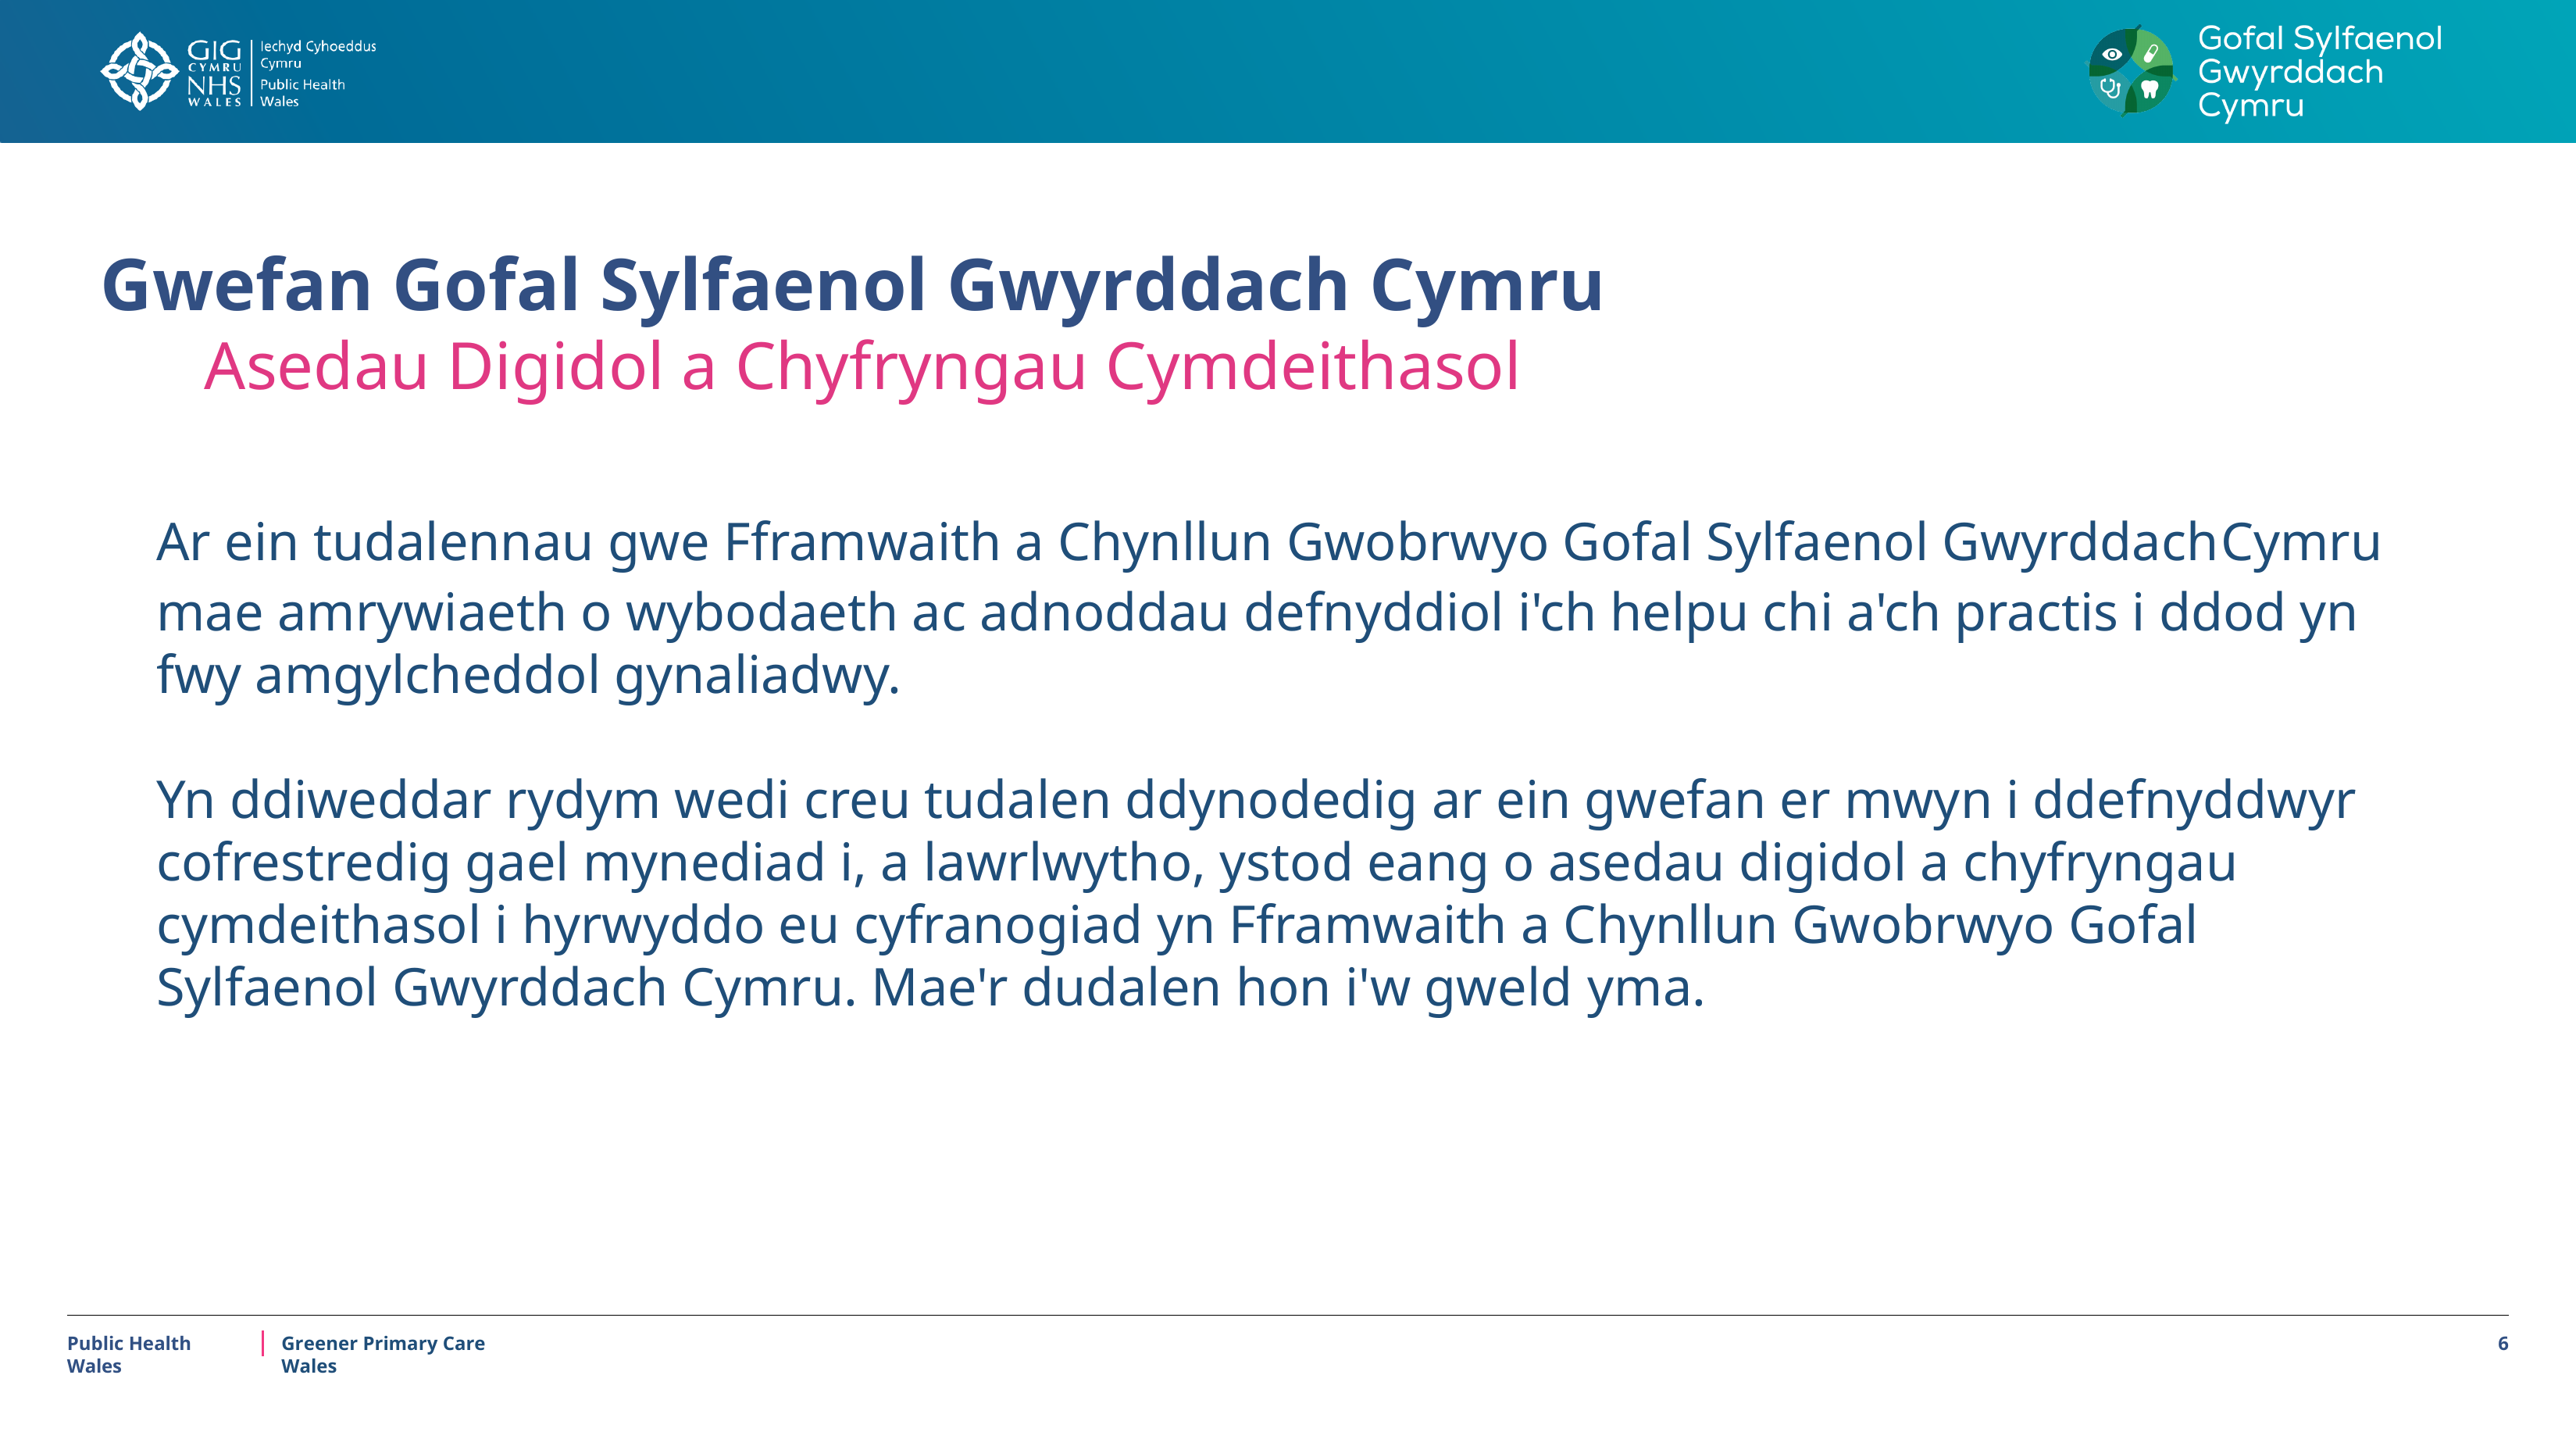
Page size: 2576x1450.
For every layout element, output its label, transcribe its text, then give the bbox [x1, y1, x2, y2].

text_box [2493, 1331, 2516, 1356]
text_box Ar ein tudalennau gwe Fframwaith a Chynllun Gwobrwyo Gofal Sylfaenol Gwyrddach Cymru mae amrywiaeth o wybodaeth ac adnoddau defnyddiol i'ch helpu chi a'ch practis i ddod yn fwy amgylcheddol gynaliadwy. Yn ddiweddar rydym wedi creu tudalen ddynodedig ar ein gwefan er mwyn i ddefnyddwyr cofrestredig gael mynediad i, a lawrlwytho, ystod eang o asedau digidol a chyfryngau cymdeithasol i hyrwyddo eu cyfranogiad yn Fframwaith a Chynllun Gwobrwyo Gofal Sylfaenol Gwyrddach Cymru. Mae'r dudalen hon i'w gweld yma. [156, 506, 2396, 1013]
picture [2031, 0, 2494, 171]
text_box Greener Primary Care Wales [280, 1331, 543, 1355]
text_box Public Health Wales [65, 1331, 248, 1356]
title Gwefan Gofal Sylfaenol Gwyrddach Cymru Asedau Digidol a Chyfryngau Cymdeithasol [98, 237, 1886, 486]
